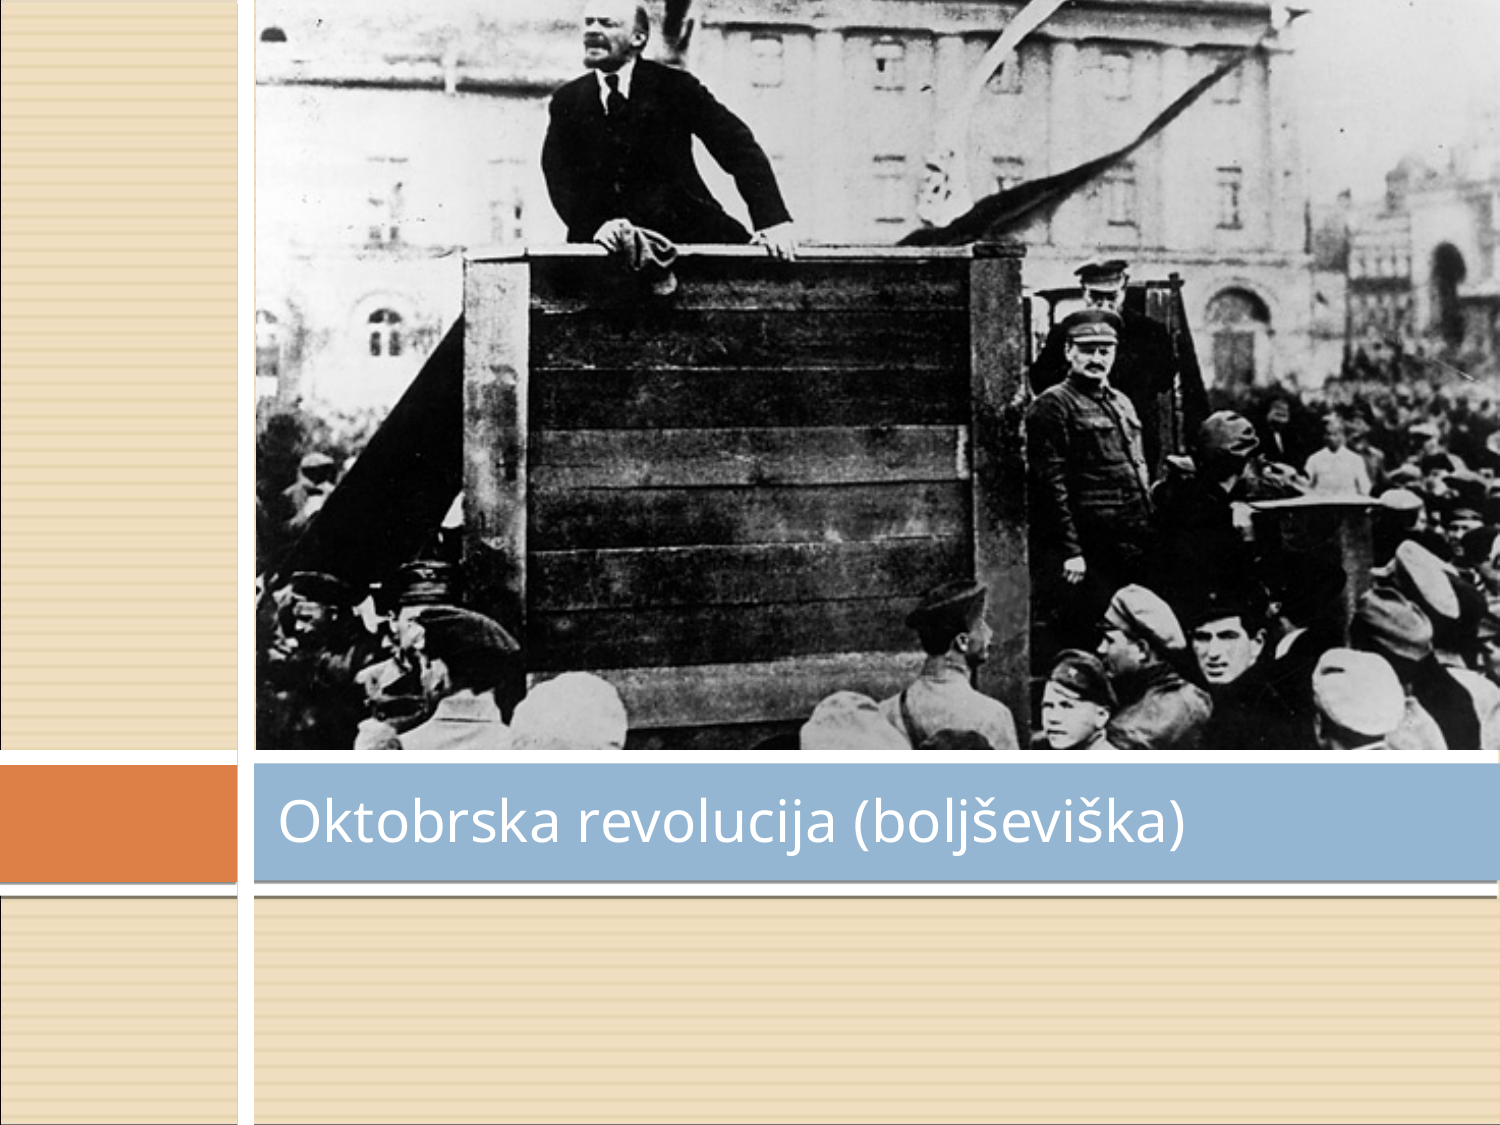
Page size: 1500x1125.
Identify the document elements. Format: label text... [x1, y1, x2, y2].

picture [0, 900, 237, 1125]
title Oktobrska revolucija (boljševiška) [262, 762, 1463, 875]
picture [0, 0, 237, 750]
picture [254, 881, 1500, 1125]
picture [254, 0, 1500, 763]
